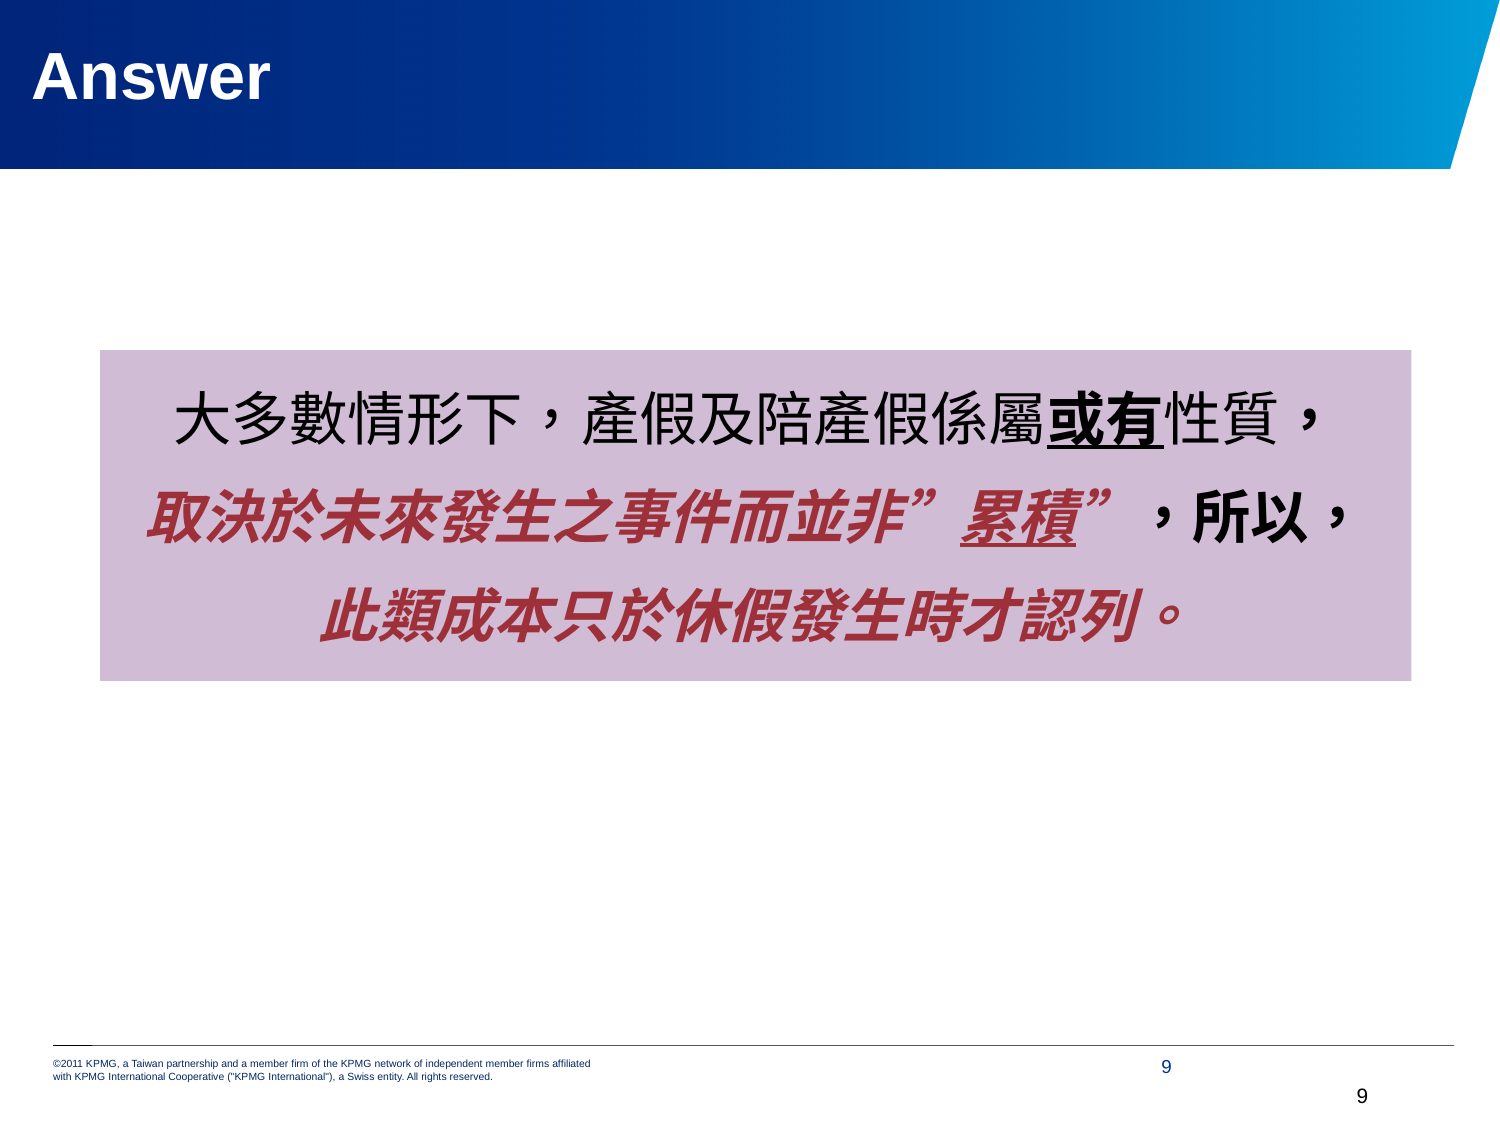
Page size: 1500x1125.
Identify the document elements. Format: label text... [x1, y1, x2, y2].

title Answer [31, 0, 1400, 163]
text_box [1146, 1047, 1442, 1113]
text_box 大多數情形下，產假及陪產假係屬或有性質， 取決於未來發生之事件而並非”累積”，所以， 此類成本只於休假發生時才認列。 [100, 350, 1411, 681]
